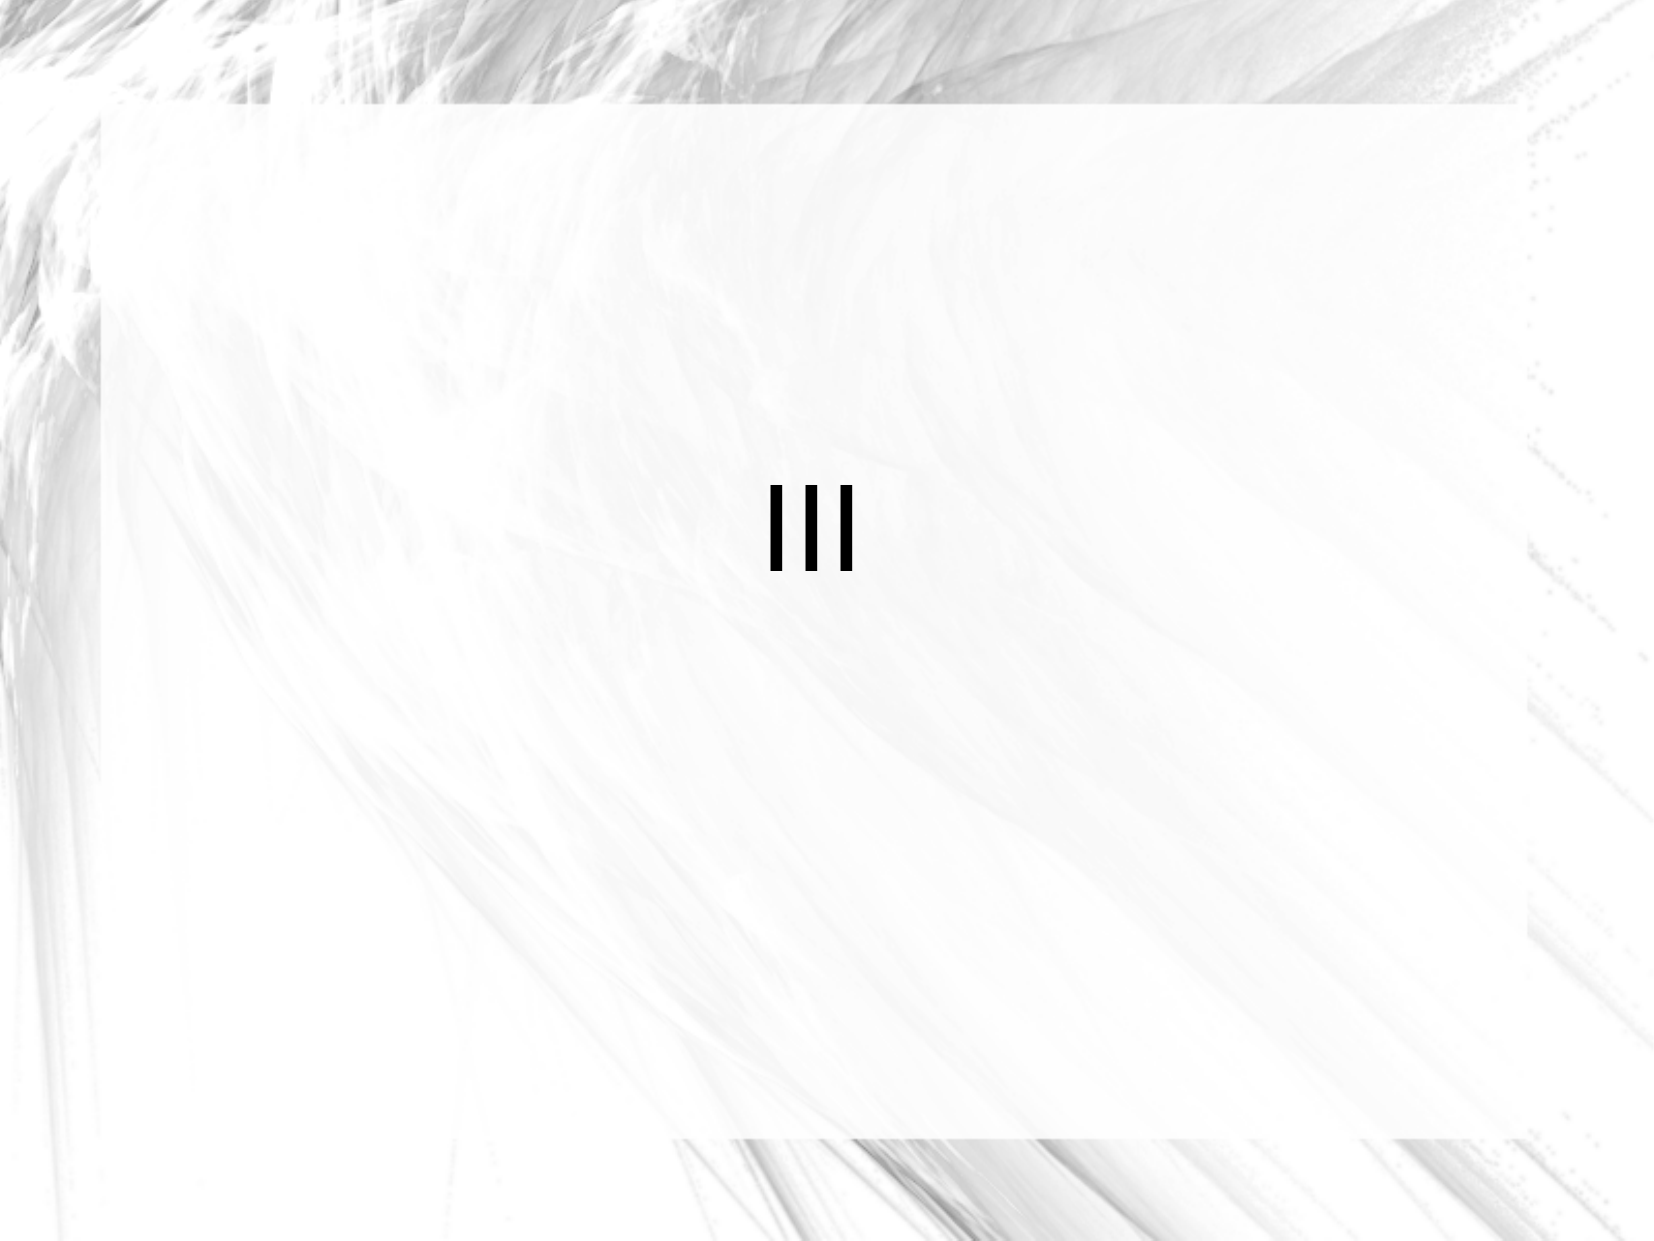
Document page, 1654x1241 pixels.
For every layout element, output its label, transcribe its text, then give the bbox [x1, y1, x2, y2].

picture [0, 0, 1654, 1241]
subtitle III [118, 119, 1506, 938]
